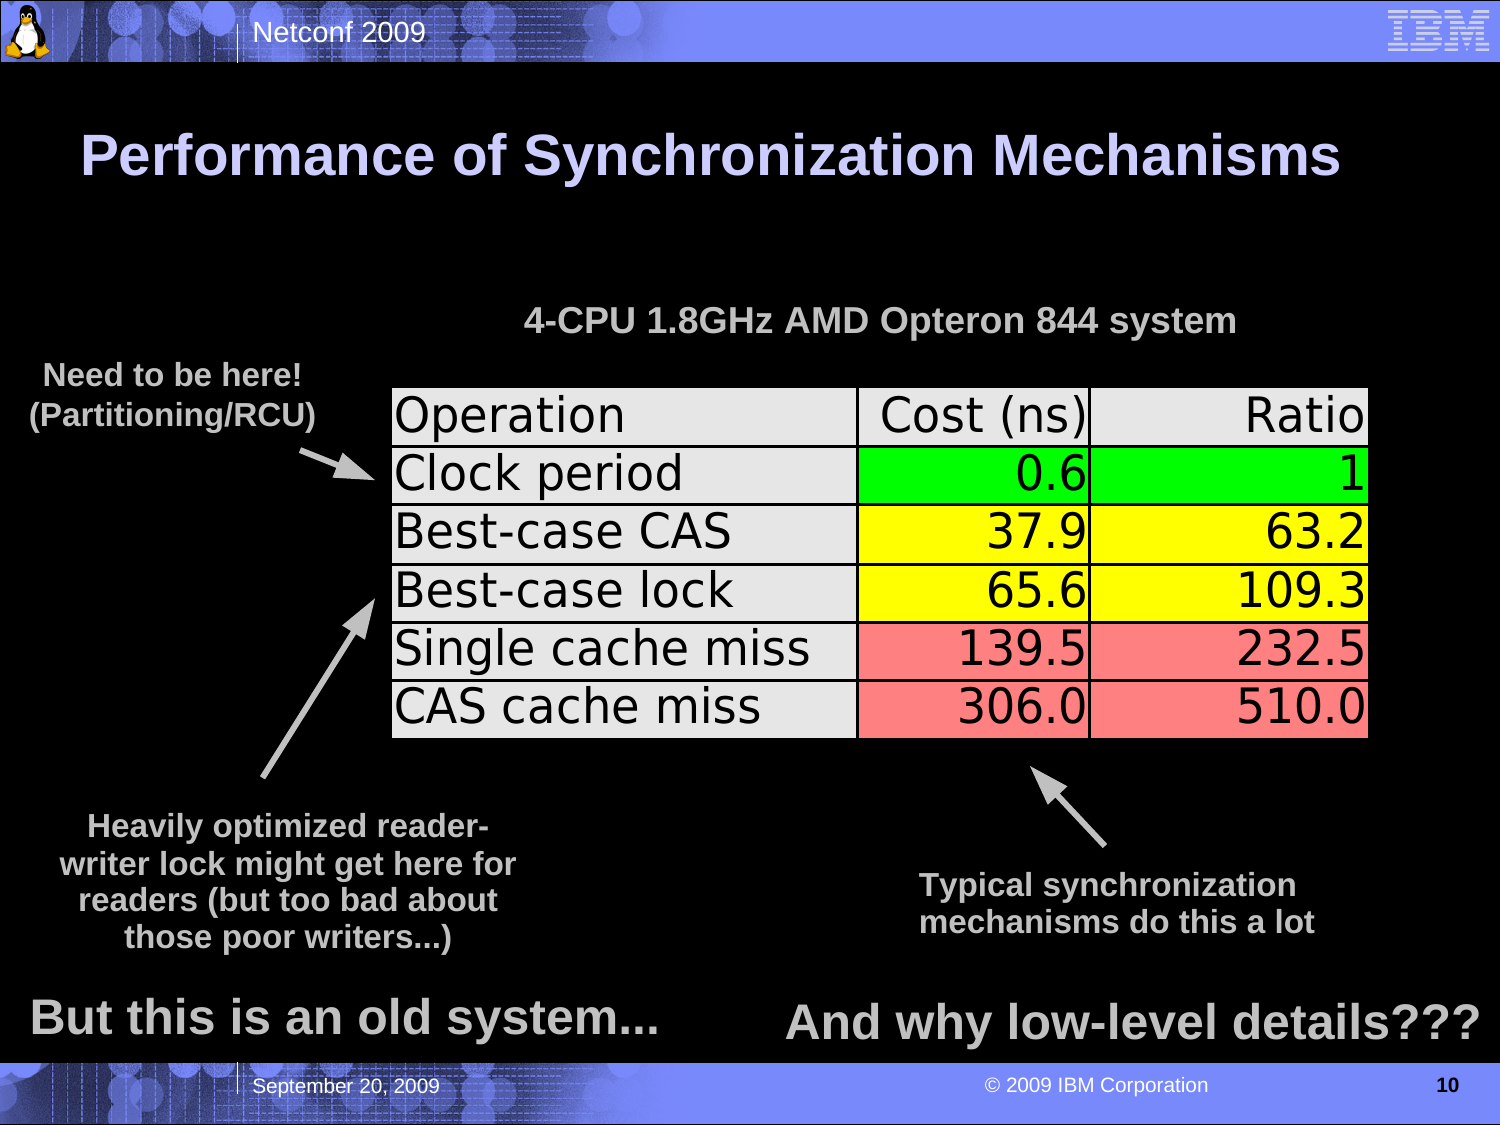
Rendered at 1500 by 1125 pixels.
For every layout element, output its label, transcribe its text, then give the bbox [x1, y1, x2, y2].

text_box Need to be here! (Partitioning/RCU) [0, 349, 346, 442]
text_box 4-CPU 1.8GHz AMD Opteron 844 system [509, 291, 1253, 349]
picture [0, 1063, 1500, 1124]
text_box Typical synchronization mechanisms do this a lot [904, 859, 1349, 949]
title Performance of Synchronization Mechanisms [79, 116, 1433, 199]
text_box And why low-level details??? [769, 986, 1498, 1058]
chart [391, 388, 1371, 740]
text_box Heavily optimized reader-writer lock might get here for readers (but too bad about those poor writers...) [37, 800, 540, 964]
text_box But this is an old system... [14, 981, 751, 1058]
picture [1, 1, 1500, 62]
